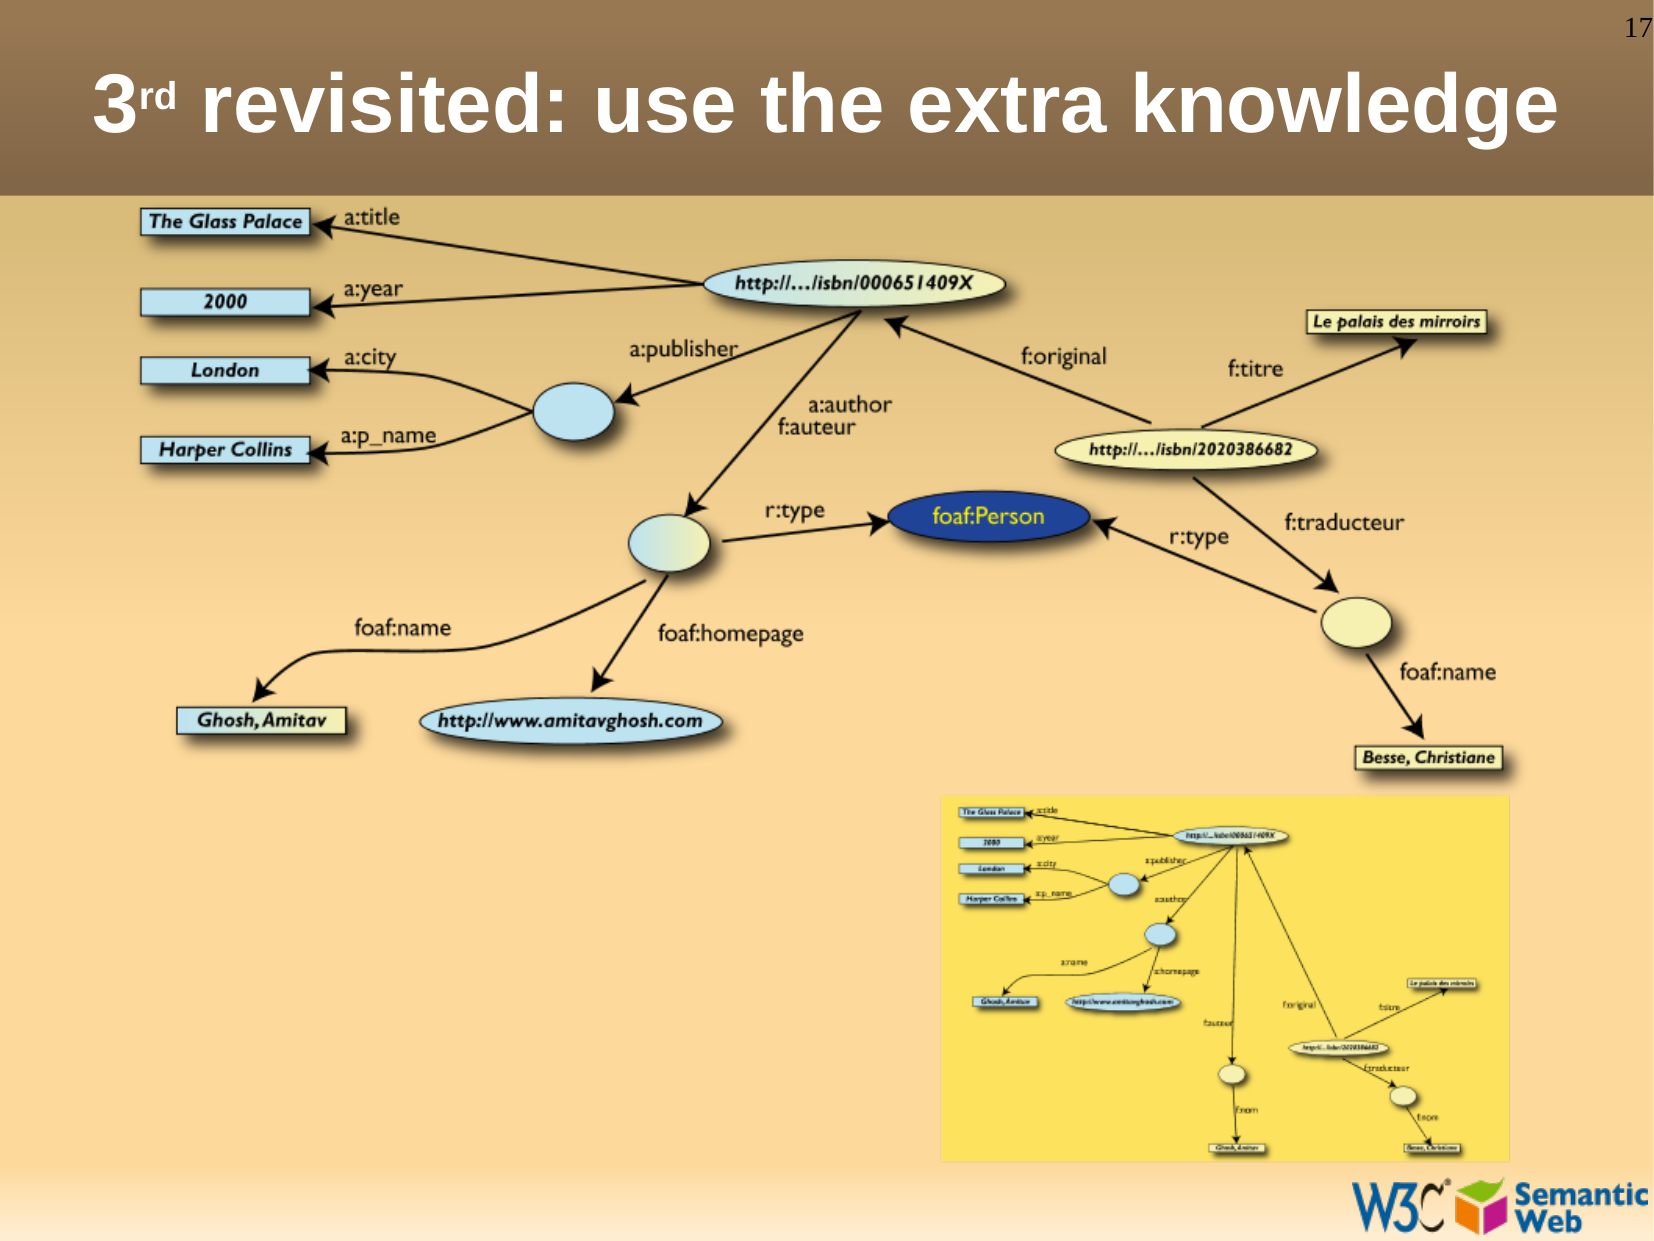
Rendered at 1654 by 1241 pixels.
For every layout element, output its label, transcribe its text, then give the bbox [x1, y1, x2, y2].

title 3rd revisited: use the extra knowledge [0, 0, 1654, 208]
picture [0, 197, 1654, 1241]
